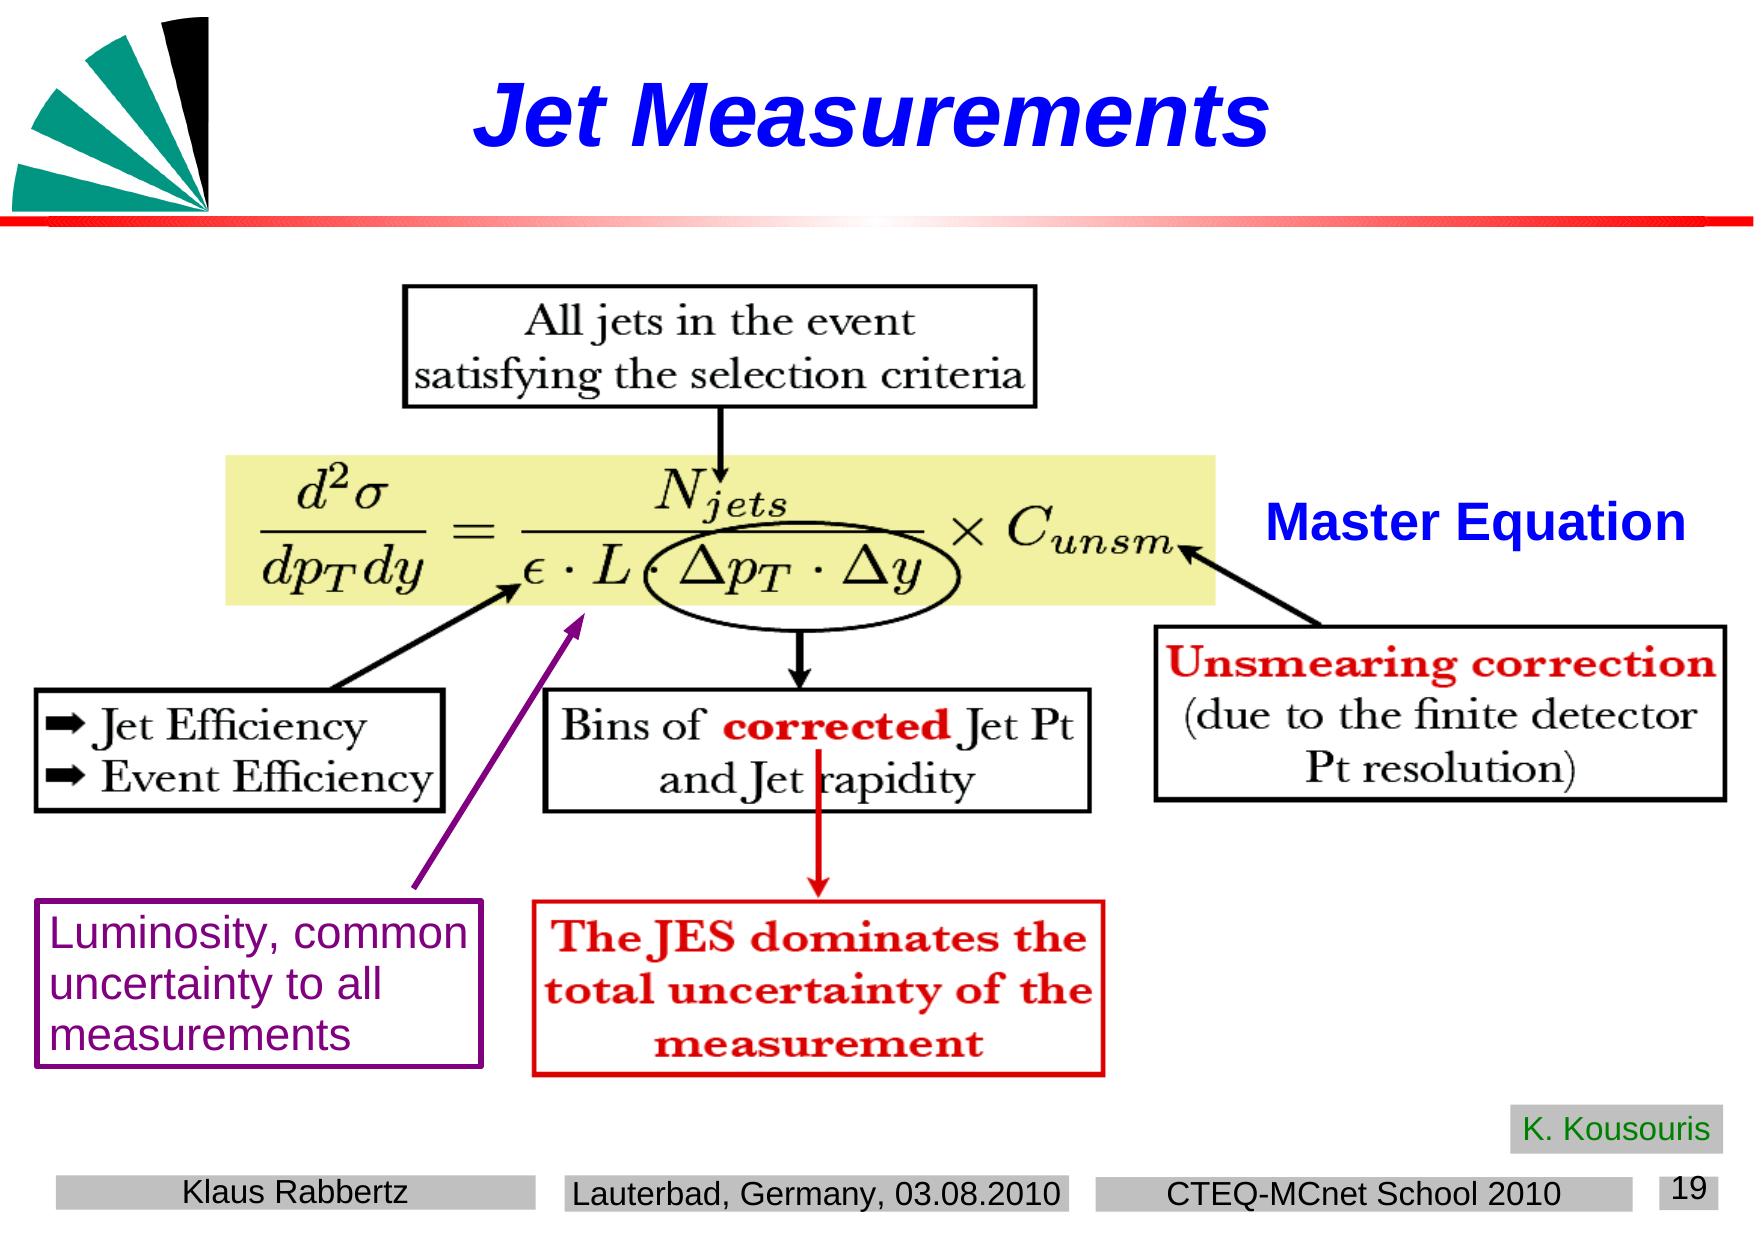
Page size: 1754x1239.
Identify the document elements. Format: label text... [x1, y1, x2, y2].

text_box Luminosity, common uncertainty to all measurements [36, 900, 481, 1066]
picture [12, 17, 209, 214]
picture [19, 257, 1738, 1098]
text_box K. Kousouris [1510, 1104, 1724, 1154]
text_box Master Equation [1253, 485, 1700, 560]
title Jet Measurements [220, 16, 1525, 213]
